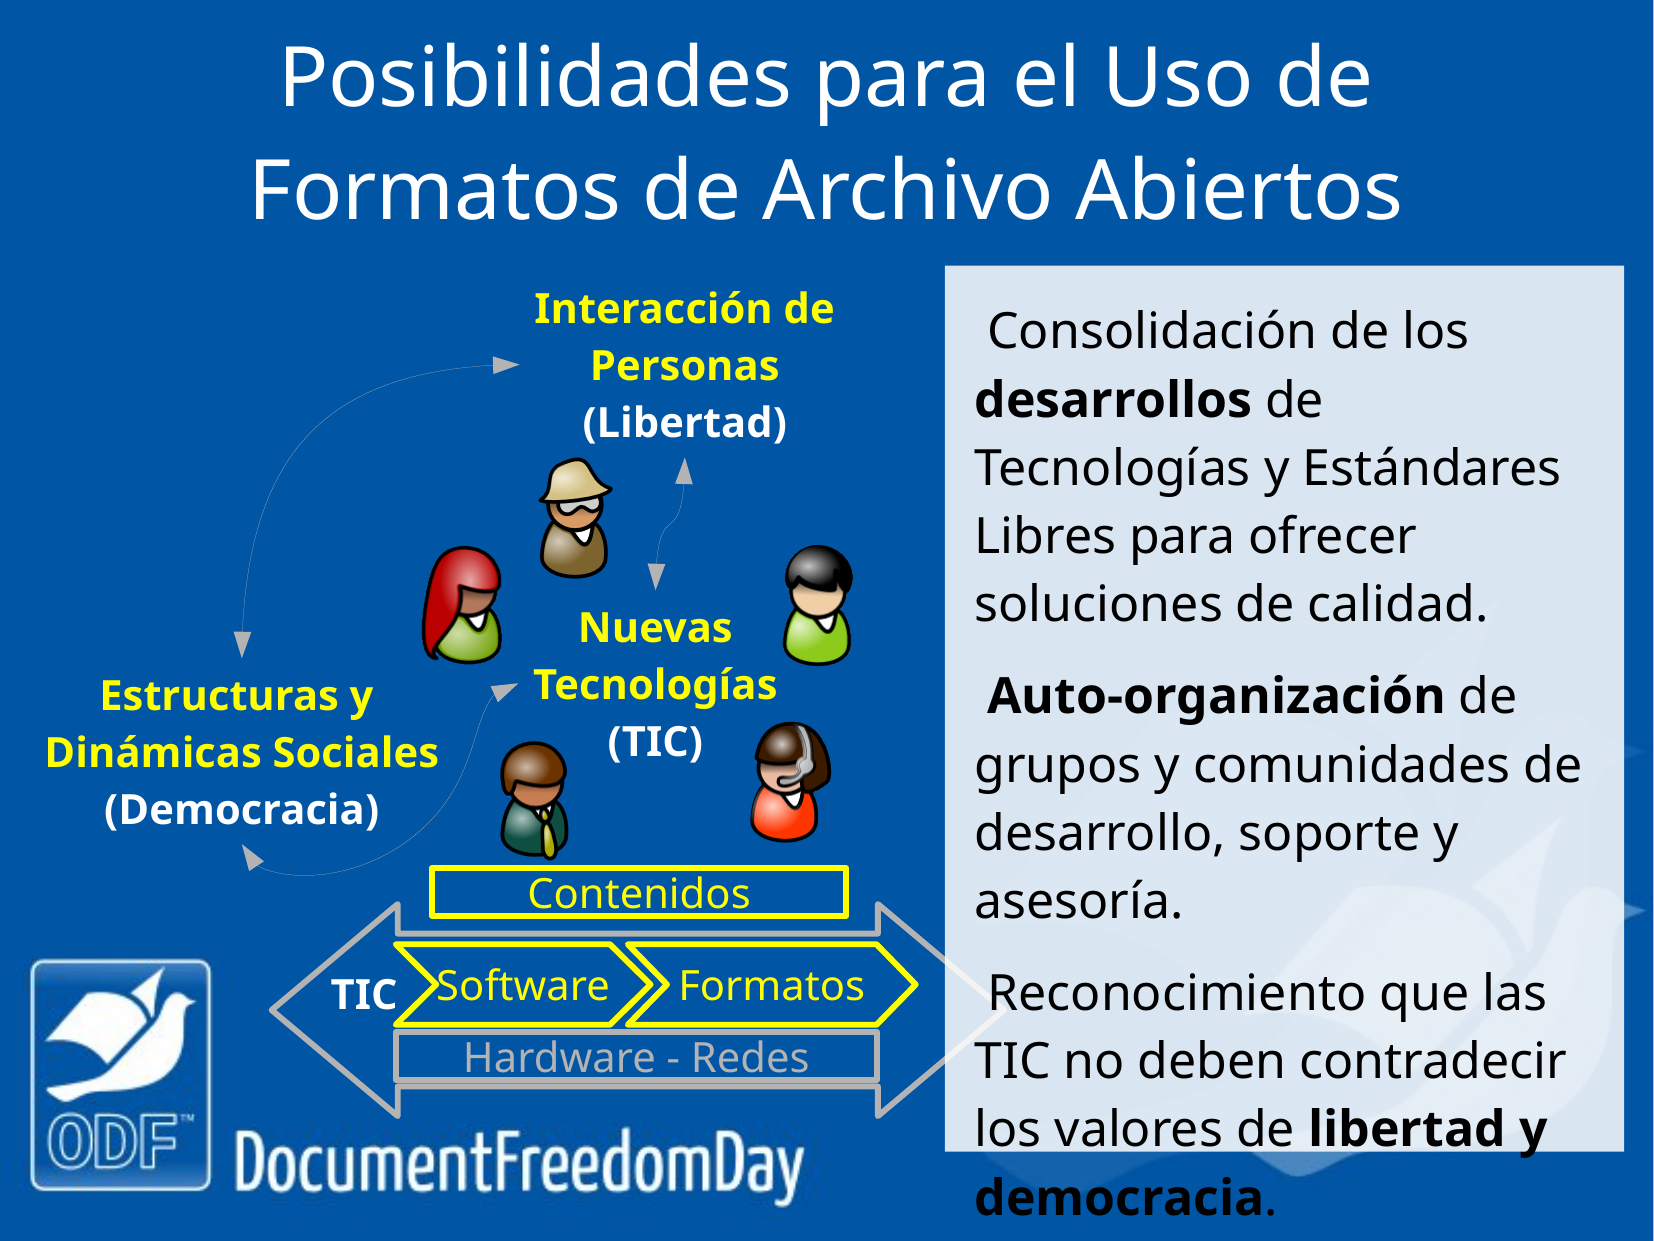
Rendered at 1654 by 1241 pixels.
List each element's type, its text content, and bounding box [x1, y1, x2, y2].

text_box Hardware - Redes [395, 1031, 878, 1080]
title Posibilidades para el Uso de Formatos de Archivo Abiertos [82, 30, 1571, 232]
text_box Contenidos [431, 868, 847, 916]
text_box TIC [315, 957, 432, 1086]
text_box Consolidación de los desarrollos de Tecnologías y Estándares Libres para ofrecer soluciones de calidad. Auto-organización de grupos y comunidades de desarrollo, soporte y asesoría. Reconocimiento que las TIC no deben contradecir los valores de libertad y democracia. [944, 265, 1625, 1152]
text_box Software [395, 944, 651, 1025]
text_box Interacción de Personas (Libertad) [519, 271, 848, 438]
picture [0, 0, 1654, 1241]
text_box Estructuras y Dinámicas Sociales (Democracia) [29, 658, 451, 824]
text_box Nuevas Tecnologías (TIC) [518, 590, 792, 756]
text_box Formatos [627, 944, 916, 1025]
